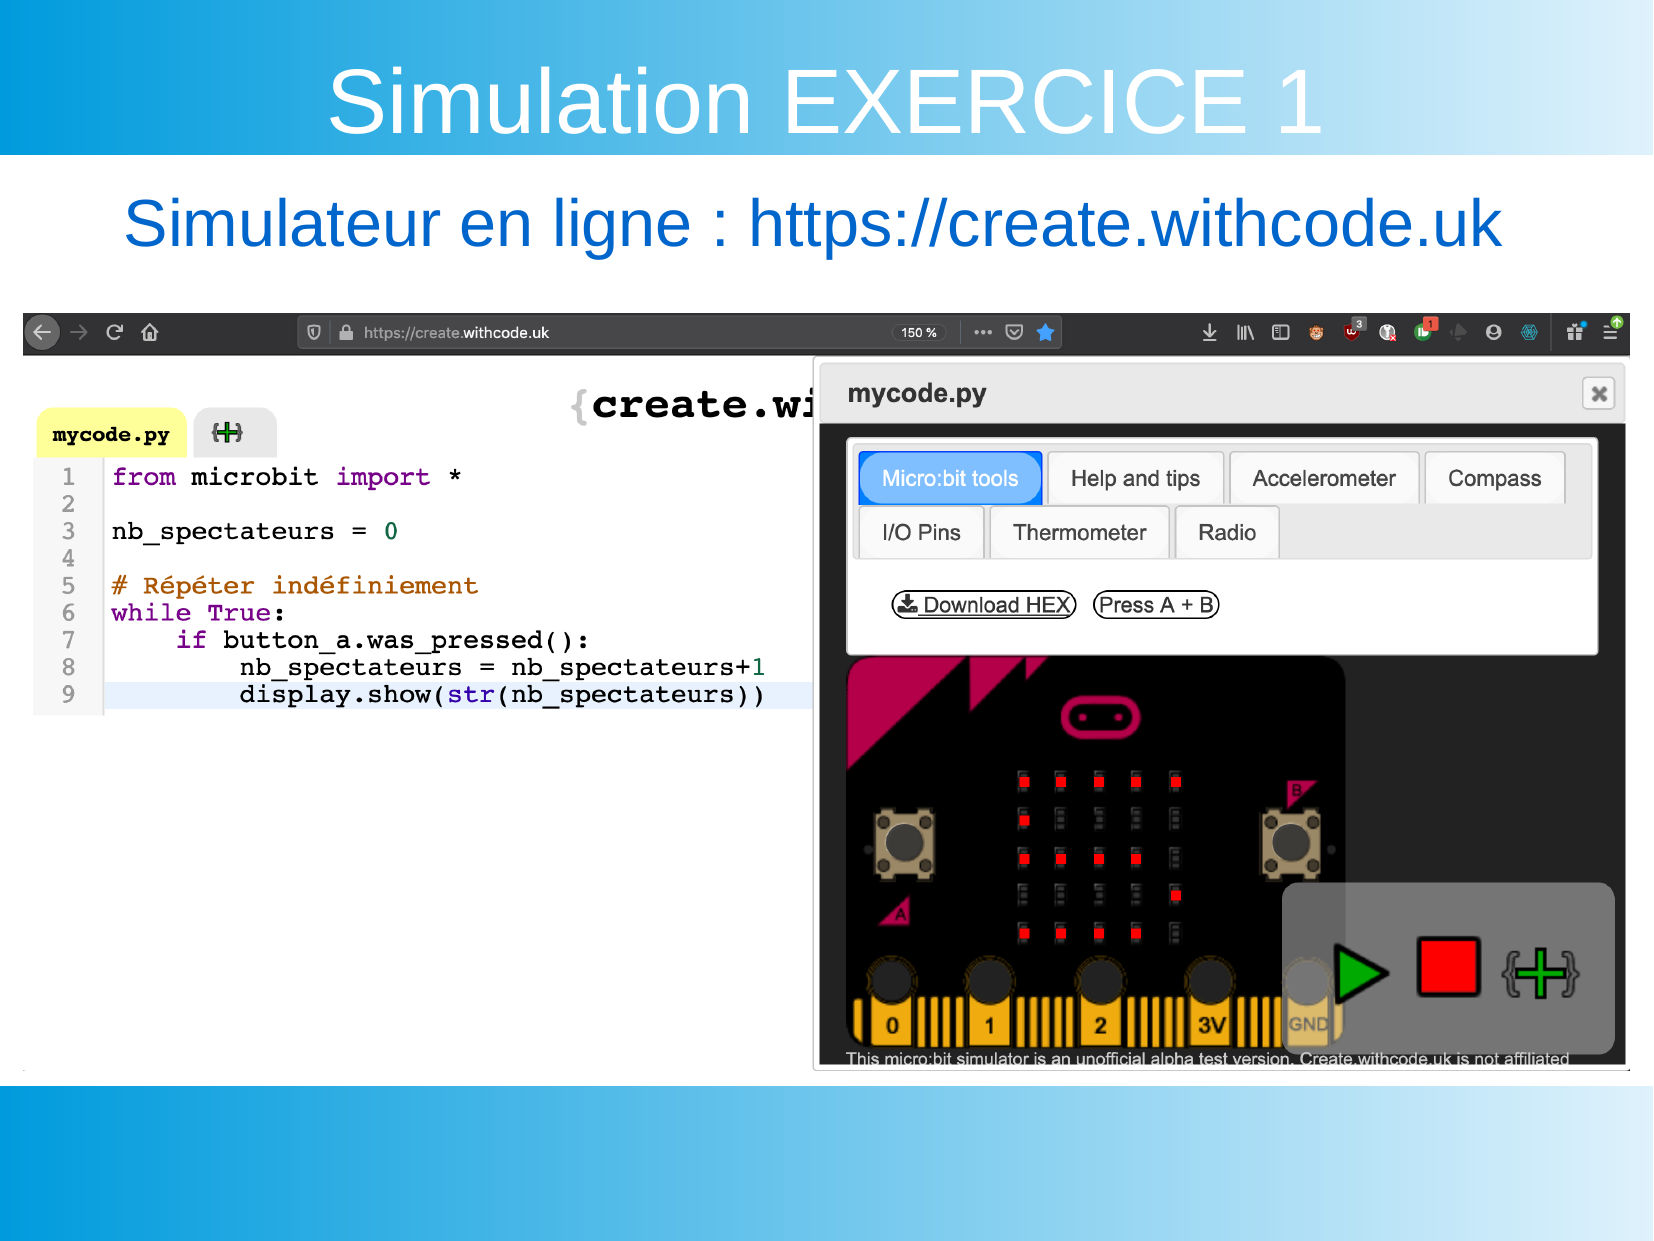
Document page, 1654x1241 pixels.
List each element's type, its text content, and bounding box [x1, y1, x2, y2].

picture [23, 313, 1630, 1071]
list Simulateur en ligne : https://create.withcode.uk [52, 185, 1541, 298]
title Simulation EXERCICE 1 [82, 49, 1571, 155]
